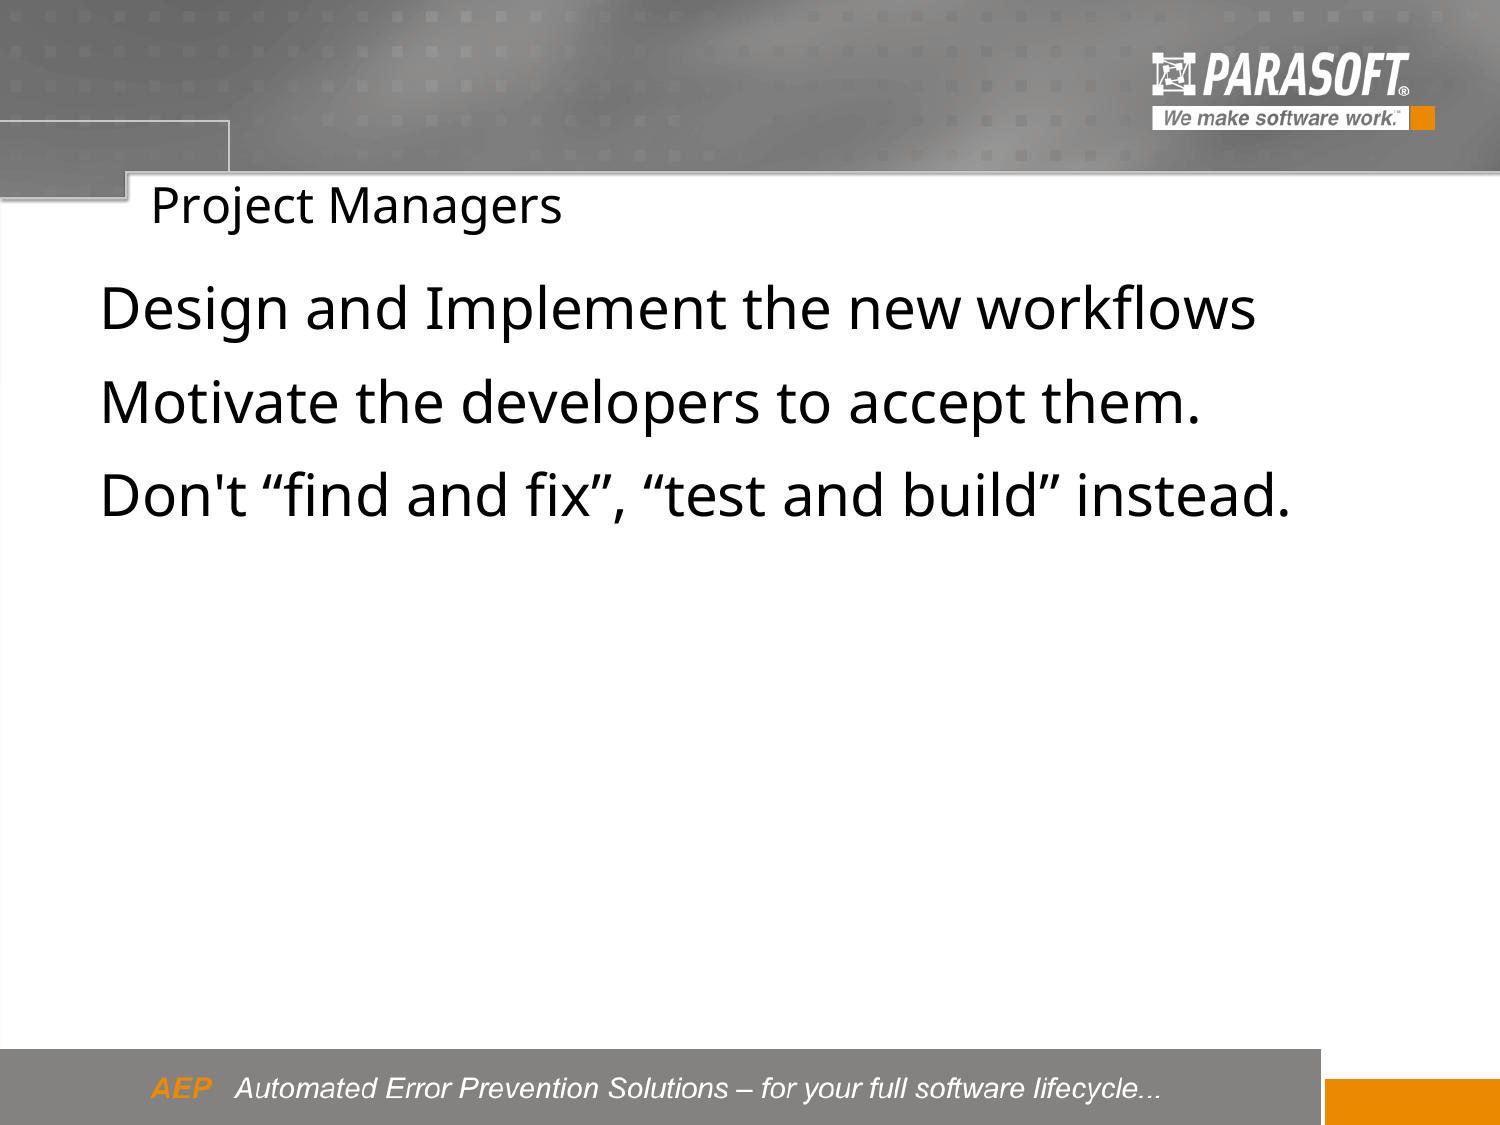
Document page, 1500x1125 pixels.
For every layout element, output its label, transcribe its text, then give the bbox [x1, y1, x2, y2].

list Design and Implement the new workflows Motivate the developers to accept them. Don't “find and fix”, “test and build” instead. [99, 267, 1450, 995]
picture [0, 0, 1500, 1125]
title Project Managers [150, 173, 1426, 235]
